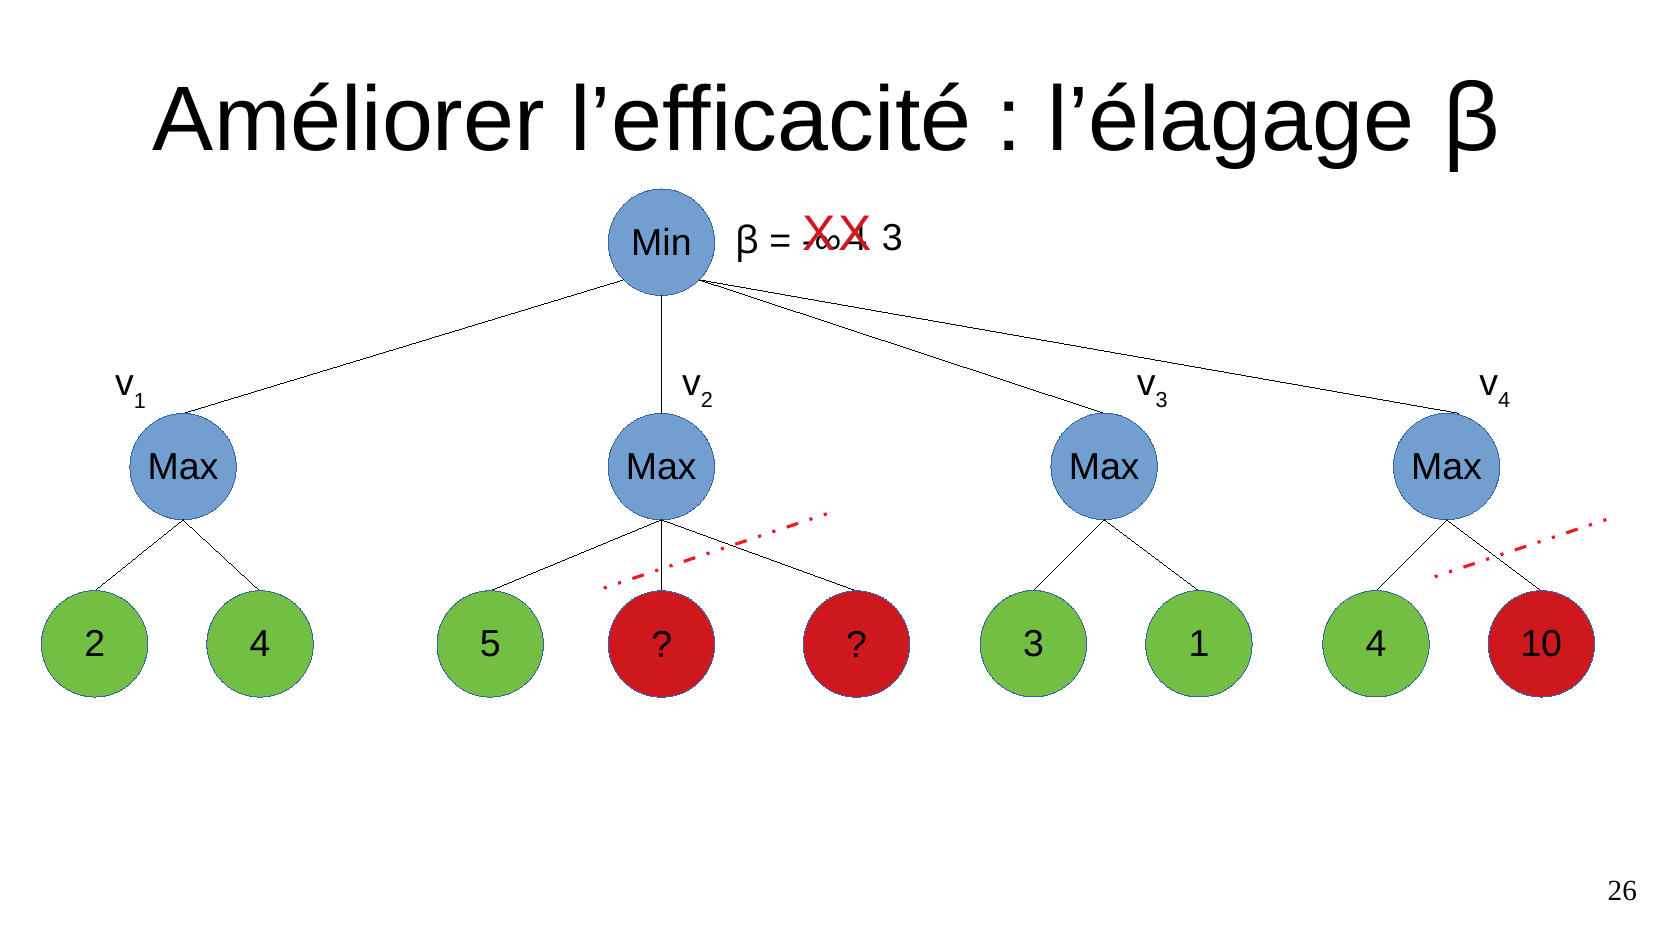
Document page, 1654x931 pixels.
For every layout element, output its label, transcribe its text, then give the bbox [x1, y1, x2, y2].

text_box 3 [980, 590, 1087, 697]
text_box v1 [100, 354, 161, 421]
text_box 1 [1145, 590, 1253, 697]
text_box ? [803, 590, 910, 698]
text_box Max [1050, 413, 1158, 520]
text_box 5 [437, 590, 544, 698]
text_box 4 [1322, 590, 1430, 697]
title Améliorer l’efficacité : l’élagage β [82, 37, 1571, 193]
text_box v2 [667, 353, 728, 420]
text_box 10 [1488, 590, 1595, 698]
text_box Max [129, 413, 237, 520]
text_box v4 [1464, 353, 1526, 420]
text_box 4 [206, 590, 314, 698]
text_box X 3 [823, 198, 918, 269]
text_box ? [608, 590, 715, 698]
text_box β = -∞ [720, 206, 788, 266]
text_box Max [608, 413, 715, 520]
text_box 2 [41, 590, 148, 698]
text_box Max [1393, 413, 1500, 520]
text_box Min [608, 188, 715, 296]
text_box v3 [1122, 353, 1183, 420]
text_box X 4 [788, 198, 823, 269]
